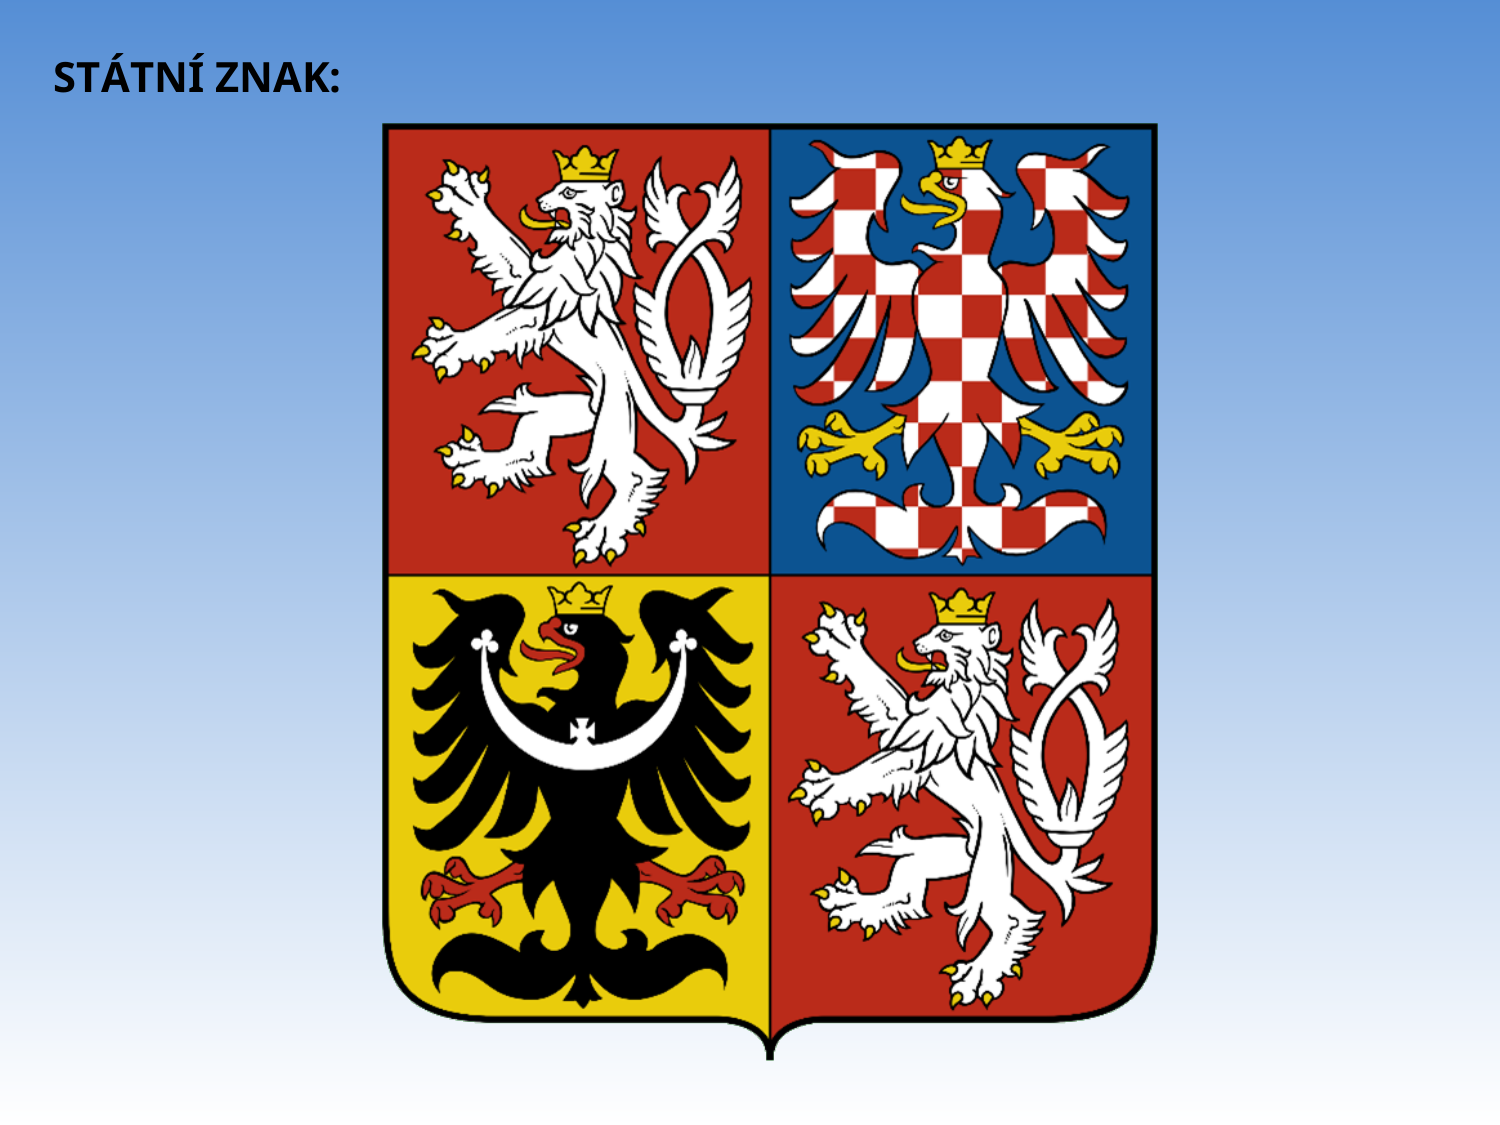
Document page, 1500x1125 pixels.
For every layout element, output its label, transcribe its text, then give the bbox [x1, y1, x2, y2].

picture [372, 113, 1176, 1067]
text_box STÁTNÍ ZNAK: [39, 42, 357, 109]
